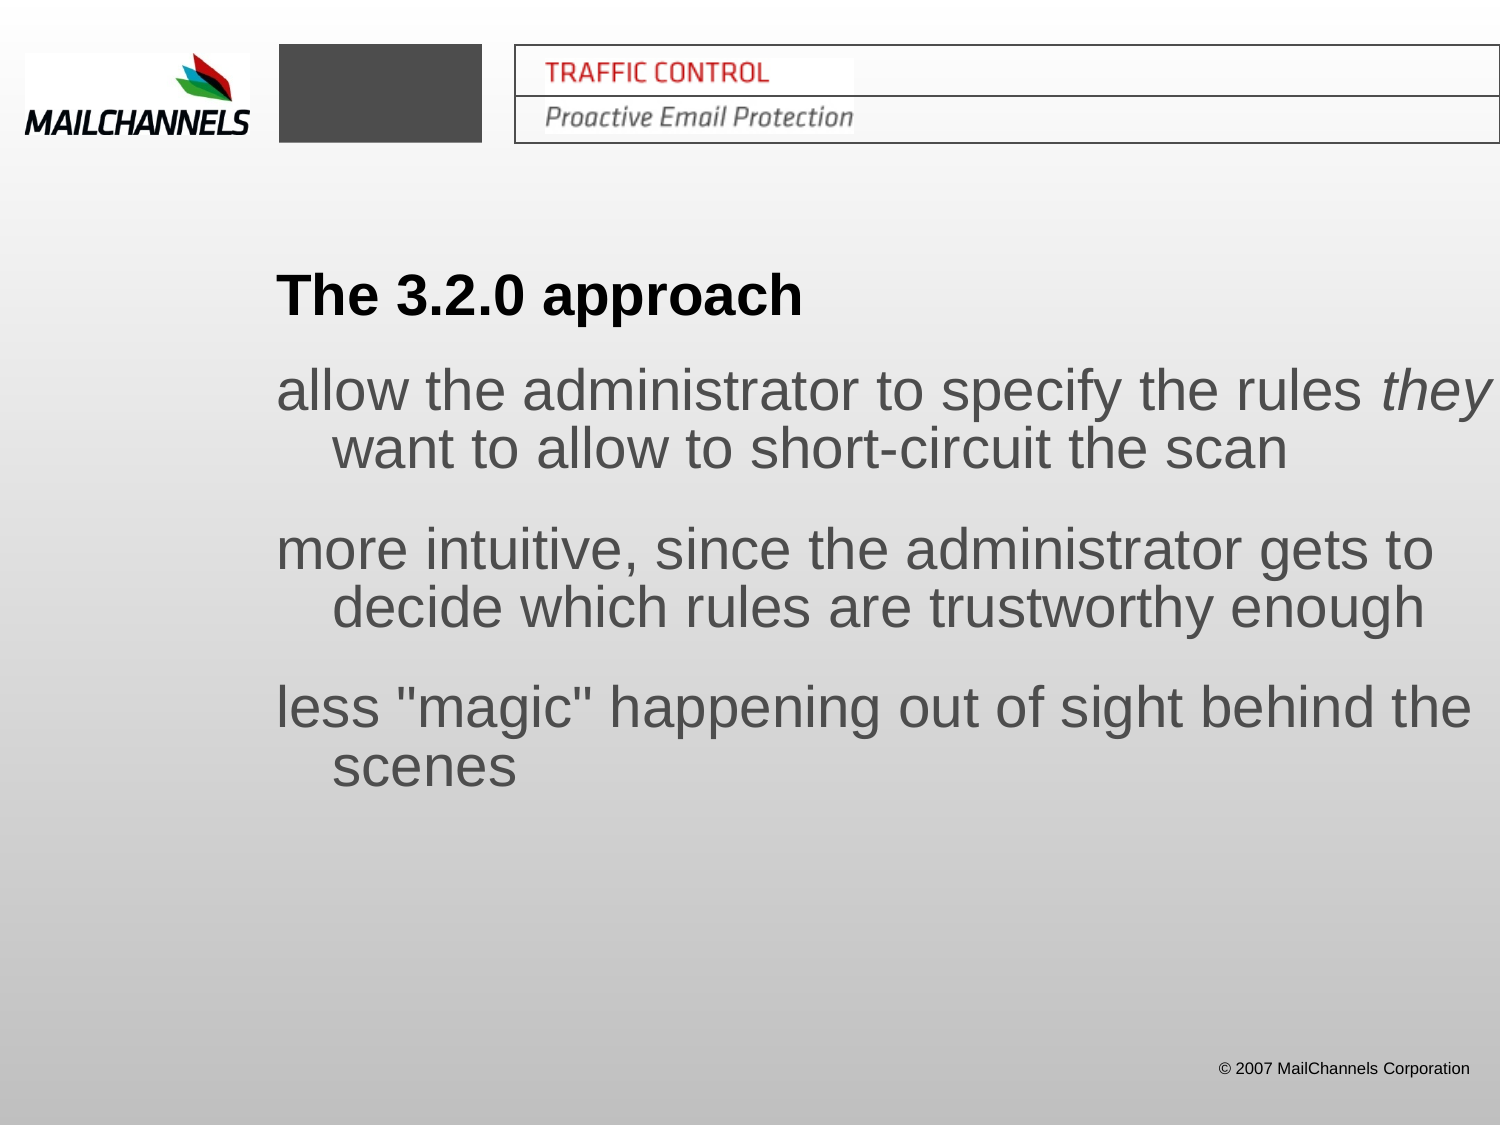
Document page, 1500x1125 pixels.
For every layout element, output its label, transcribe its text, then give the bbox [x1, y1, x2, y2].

list allow the administrator to specify the rules they want to allow to short-circuit the scan more intuitive, since the administrator gets to decide which rules are trustworthy enough less "magic" happening out of sight behind the scenes [276, 363, 1500, 976]
picture [24, 53, 250, 135]
title The 3.2.0 approach [276, 255, 1500, 341]
picture [545, 58, 854, 95]
picture [545, 97, 854, 134]
